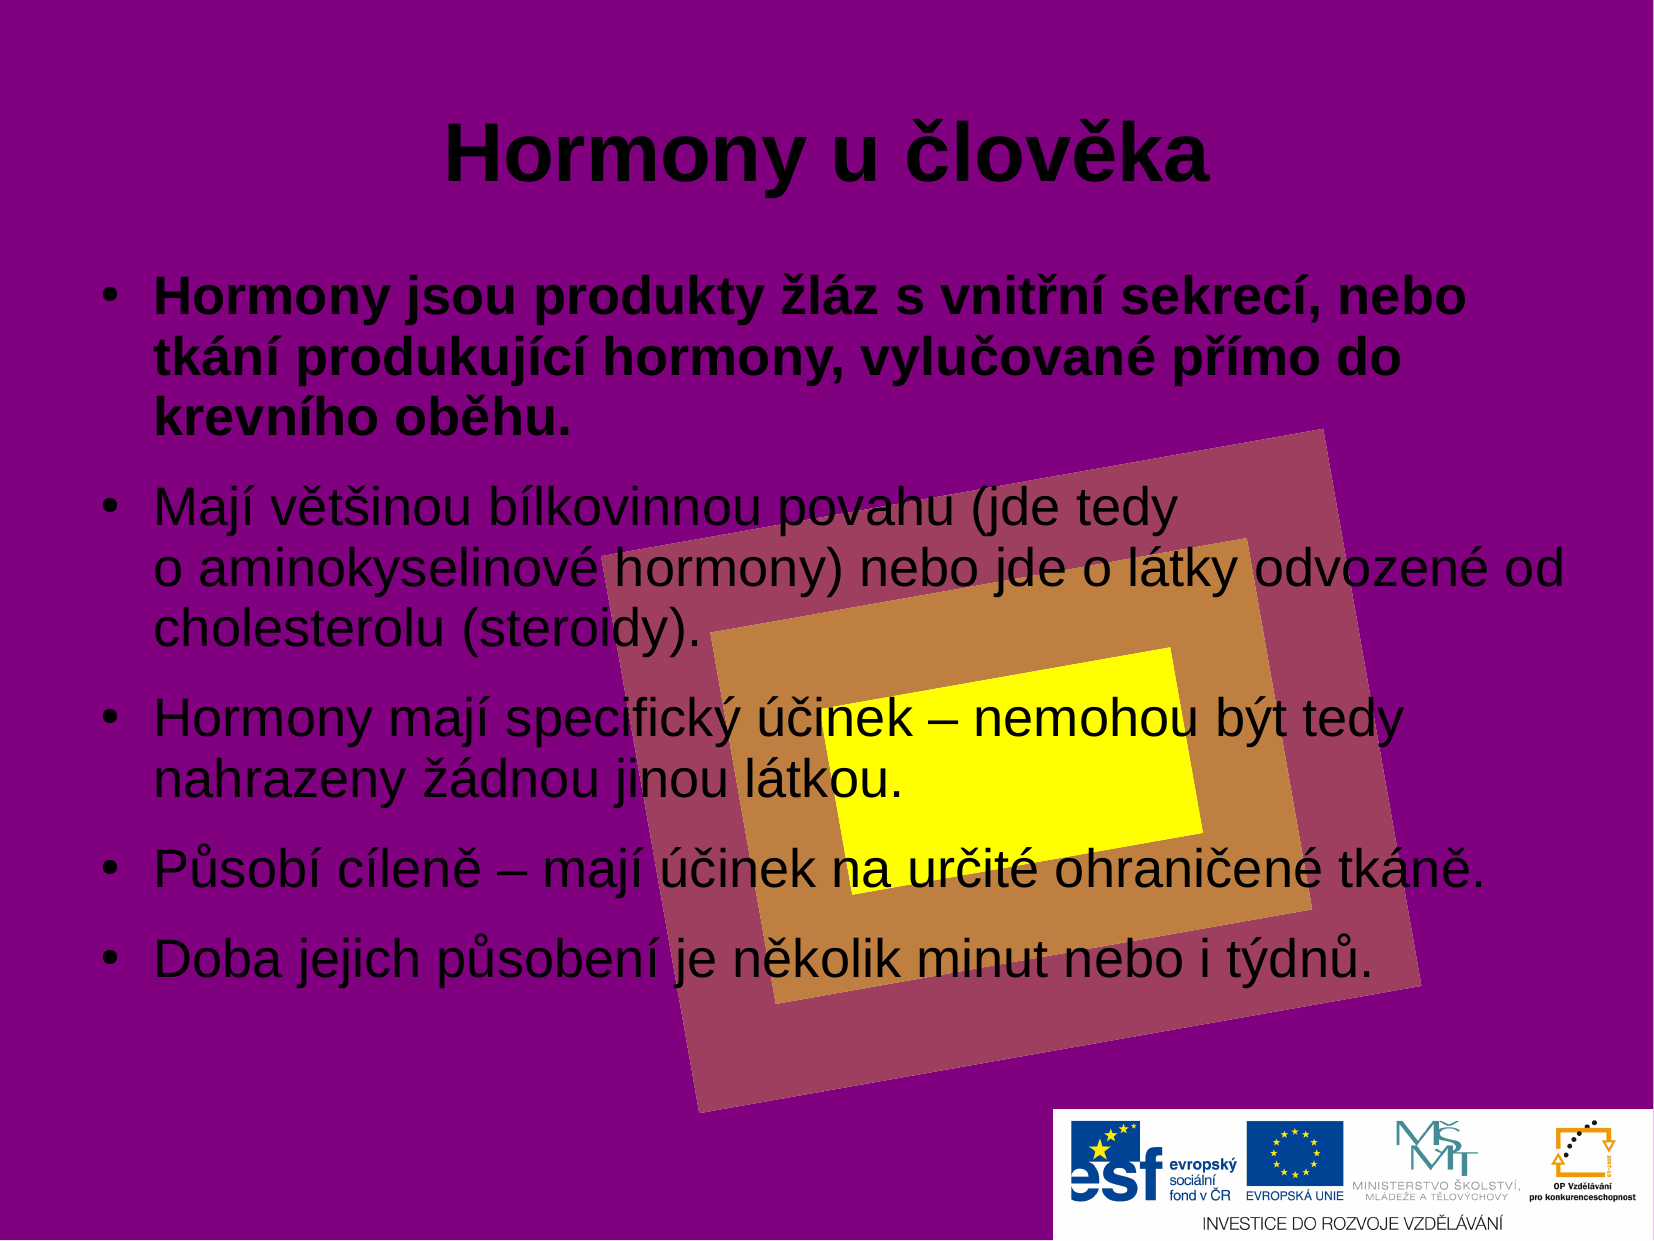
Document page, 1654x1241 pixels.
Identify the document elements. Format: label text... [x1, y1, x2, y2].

picture [1053, 1109, 1654, 1241]
title Hormony u člověka [82, 49, 1571, 257]
list Hormony jsou produkty žláz s vnitřní sekrecí, nebo tkání produkující hormony, vylučované přímo do krevního oběhu. Mají většinou bílkovinnou povahu (jde tedy o aminokyselinové hormony) nebo jde o látky odvozené od cholesterolu (steroidy). Hormony mají specifický účinek – nemohou být tedy nahrazeny žádnou jinou látkou. Působí cíleně – mají účinek na určité ohraničené tkáně. Doba jejich působení je několik minut nebo i týdnů. [82, 265, 1571, 1098]
